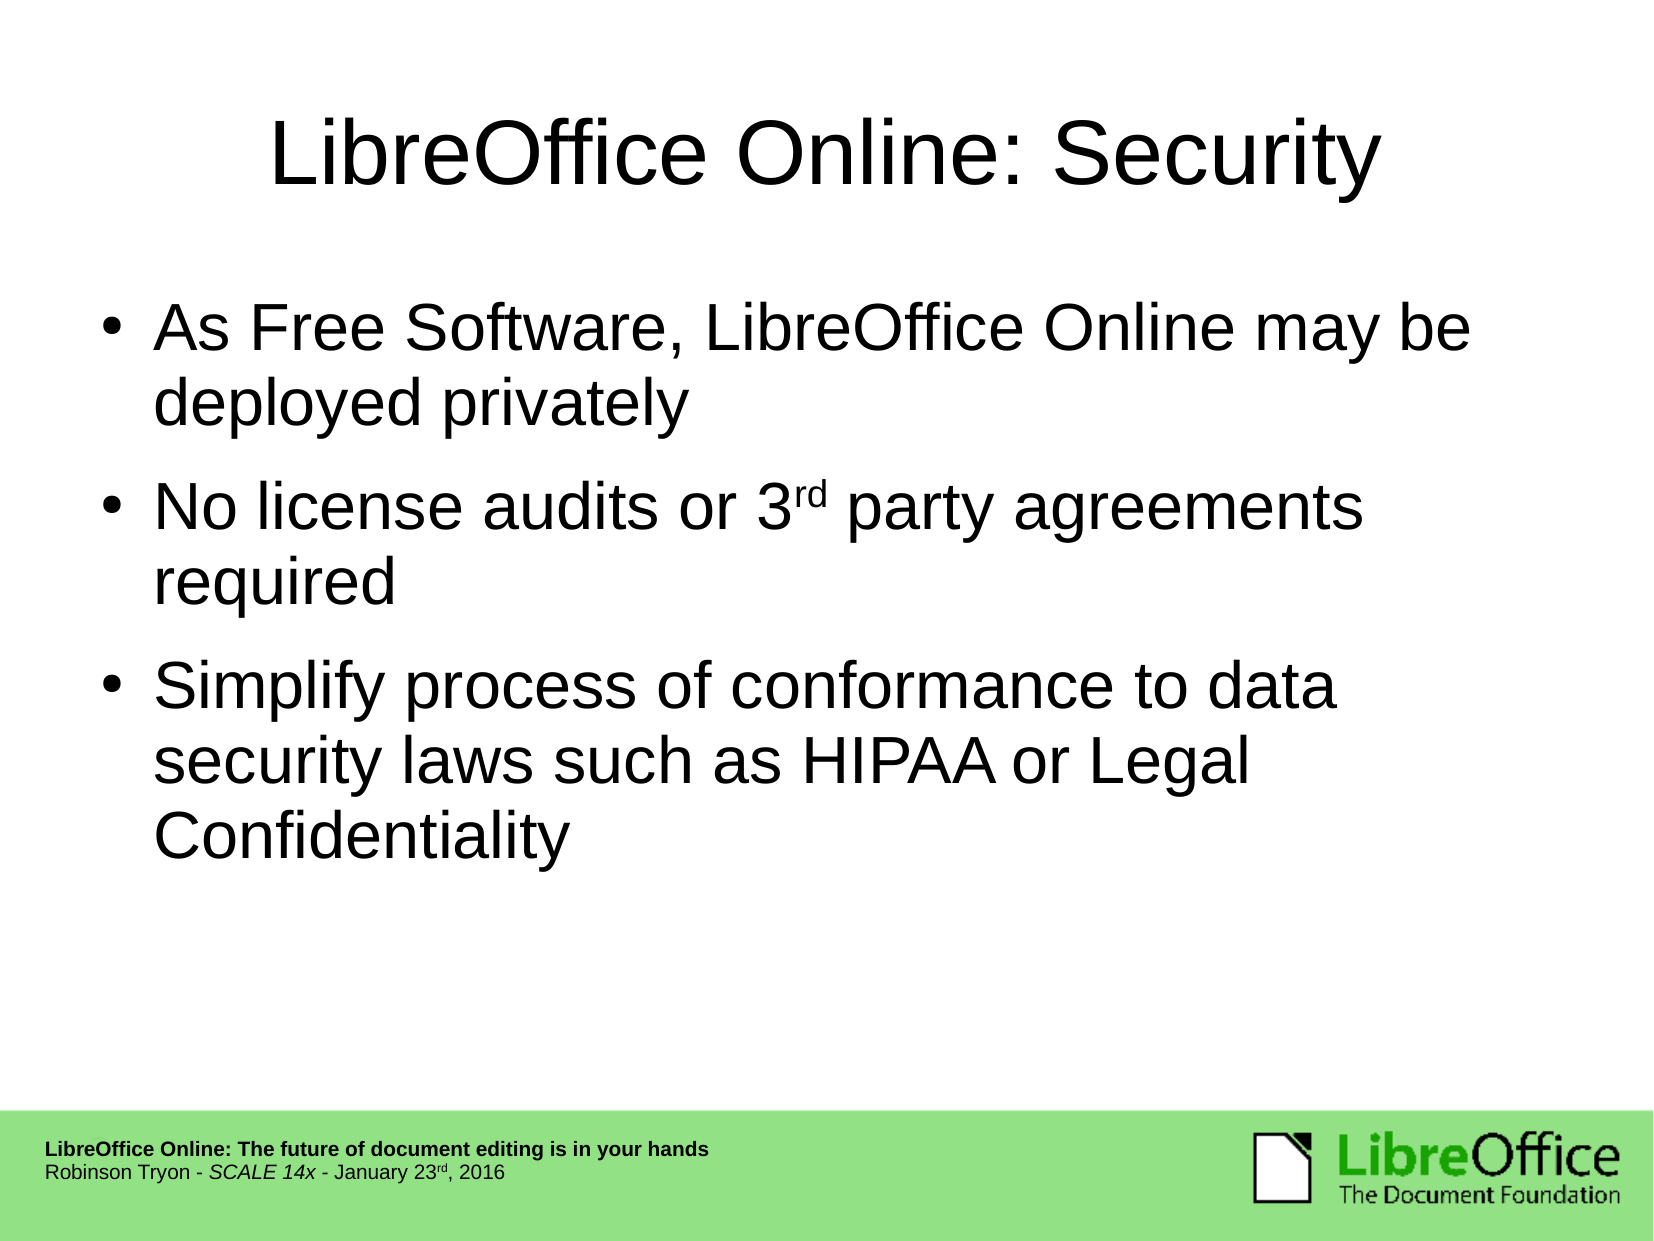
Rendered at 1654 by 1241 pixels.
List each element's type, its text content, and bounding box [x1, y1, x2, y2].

list As Free Software, LibreOffice Online may be deployed privately No license audits or 3rd party agreements required Simplify process of conformance to data security laws such as HIPAA or Legal Confidentiality [82, 290, 1571, 1010]
title LibreOffice Online: Security [82, 49, 1571, 257]
picture [0, 0, 1654, 1241]
